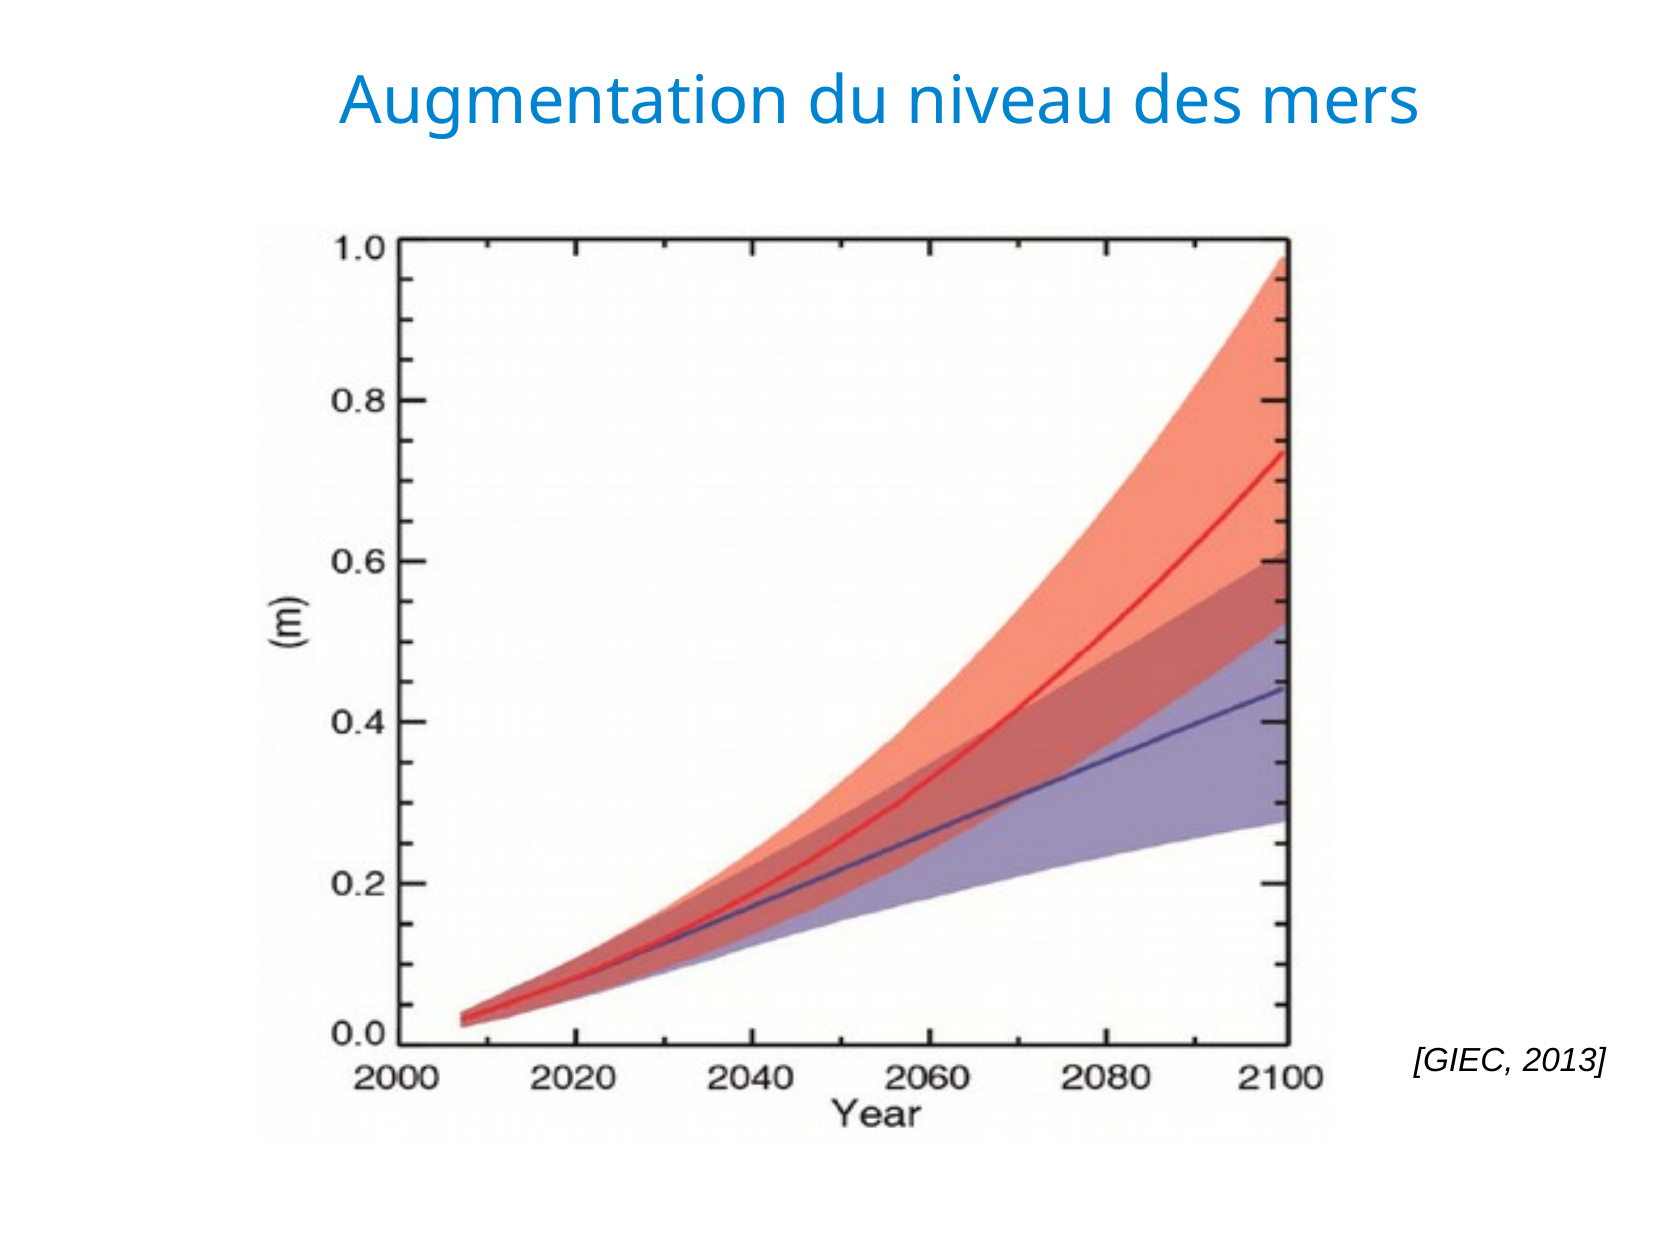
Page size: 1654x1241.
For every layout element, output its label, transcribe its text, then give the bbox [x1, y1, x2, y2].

picture [259, 226, 1332, 1142]
text_box [GIEC, 2013] [1398, 1030, 1654, 1092]
text_box Augmentation du niveau des mers [171, 49, 1591, 145]
